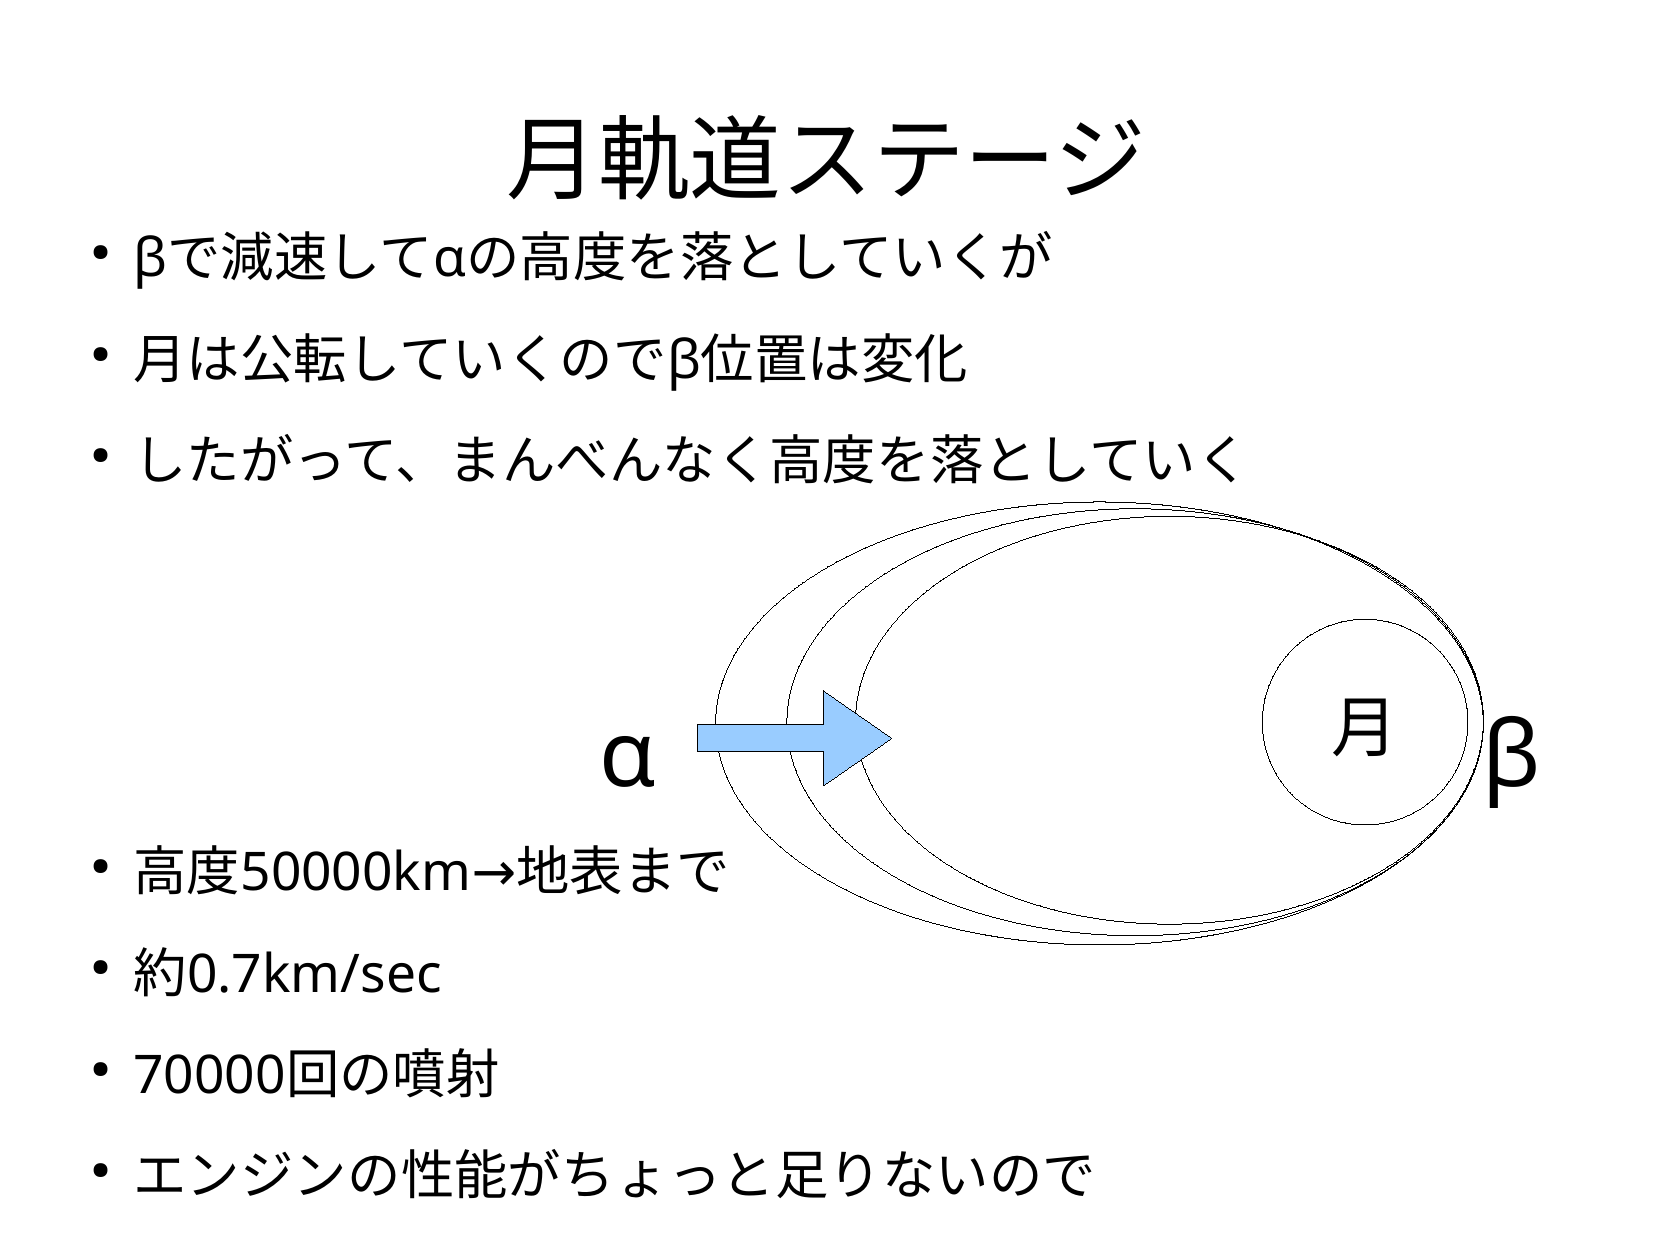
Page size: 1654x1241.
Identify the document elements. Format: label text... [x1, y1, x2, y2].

list βで減速してαの高度を落としていくが 月は公転していくのでβ位置は変化 したがって、まんべんなく高度を落としていく 高度50000km→地表まで 約0.7km/sec 70000回の噴射 エンジンの性能がちょっと足りないので [76, 214, 1565, 1211]
title 月軌道ステージ [82, 56, 1571, 250]
text_box 月 [1275, 619, 1455, 672]
text_box [697, 690, 892, 786]
text_box 月 [1285, 787, 1445, 825]
text_box α β [585, 672, 1625, 787]
